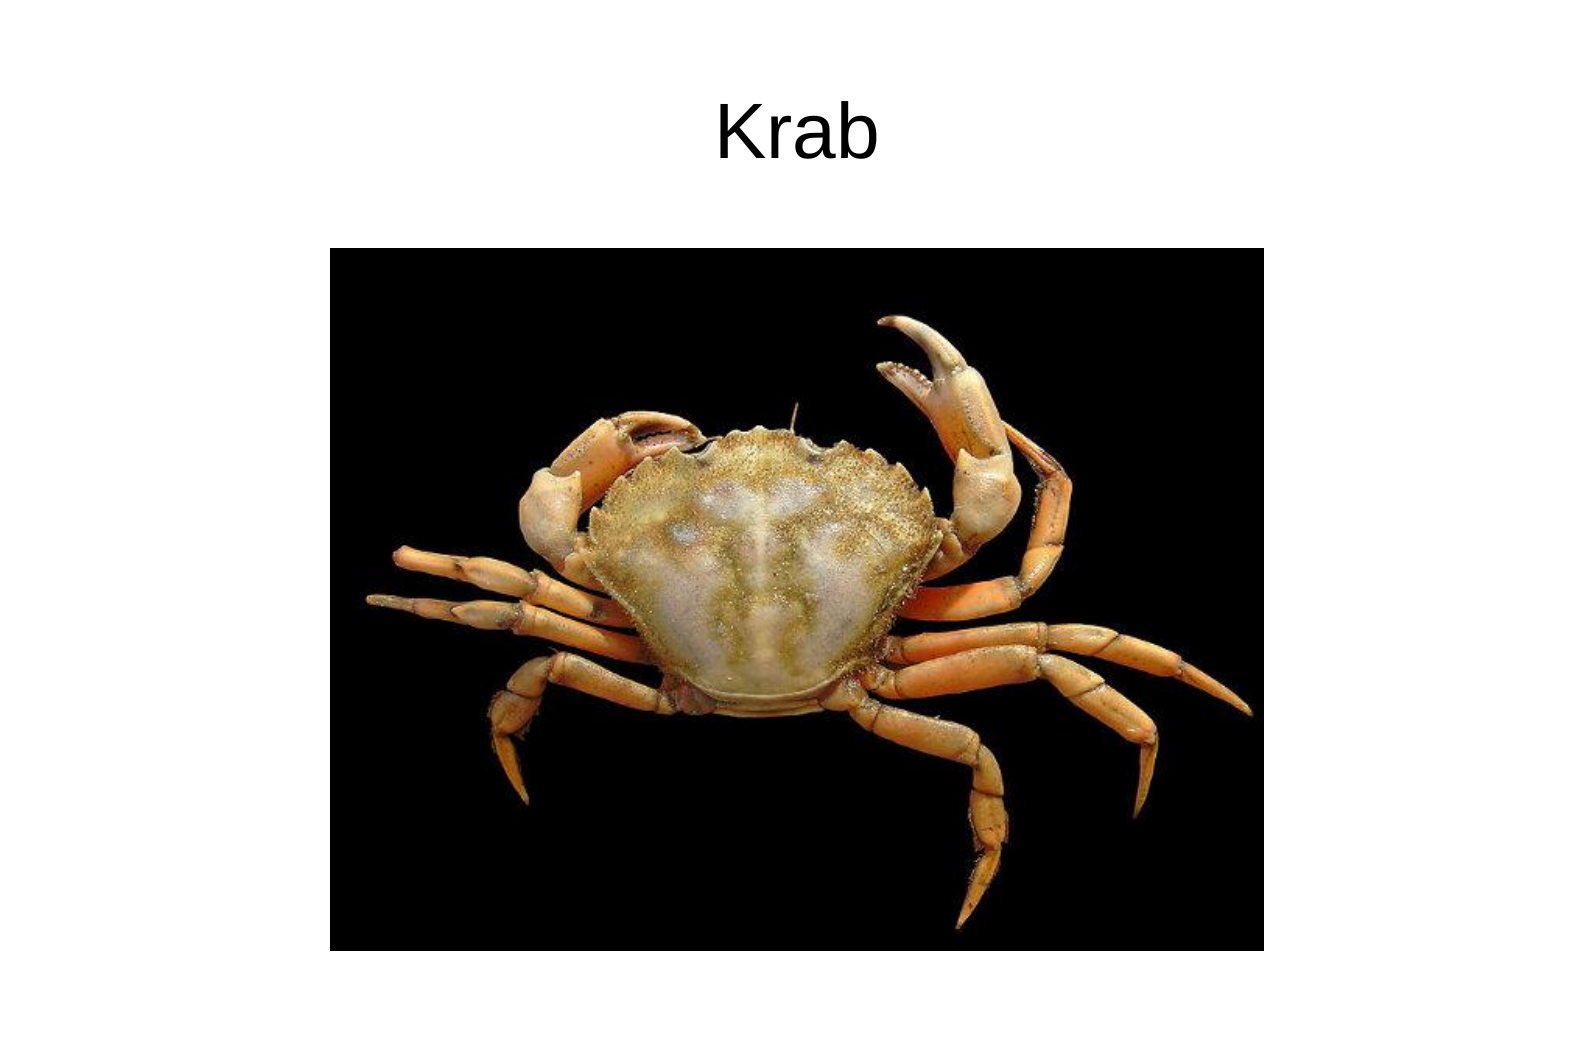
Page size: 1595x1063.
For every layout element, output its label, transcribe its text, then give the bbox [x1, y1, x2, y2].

picture [330, 248, 1264, 951]
title Krab [79, 42, 1515, 220]
